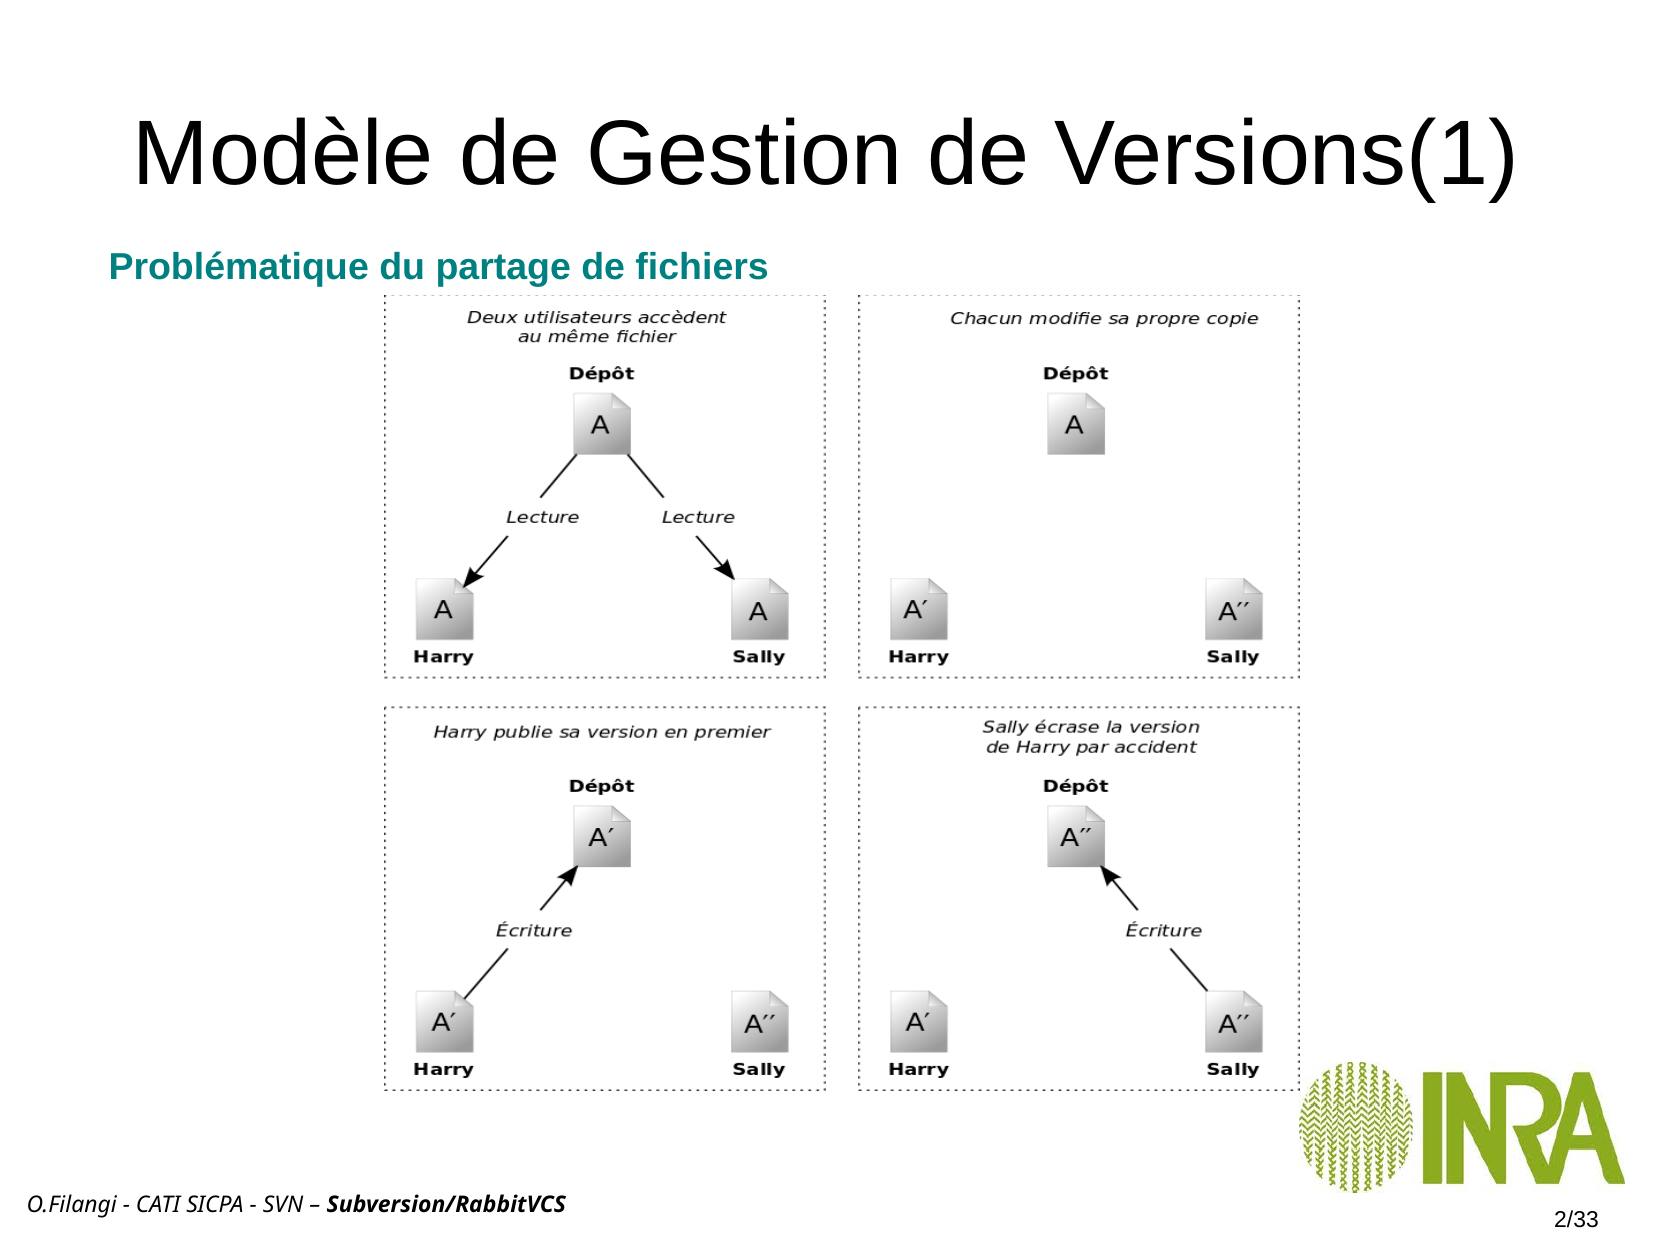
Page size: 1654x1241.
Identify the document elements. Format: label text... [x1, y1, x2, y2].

picture [383, 295, 1625, 1193]
text_box <numéro>/34 [1539, 1199, 1654, 1241]
text_box Problématique du partage de fichiers [93, 238, 785, 296]
title Modèle de Gestion de Versions(1) [82, 49, 1571, 257]
text_box O.Filangi - CATI SICPA - SVN – Subversion/RabbitVCS [5, 1181, 611, 1227]
